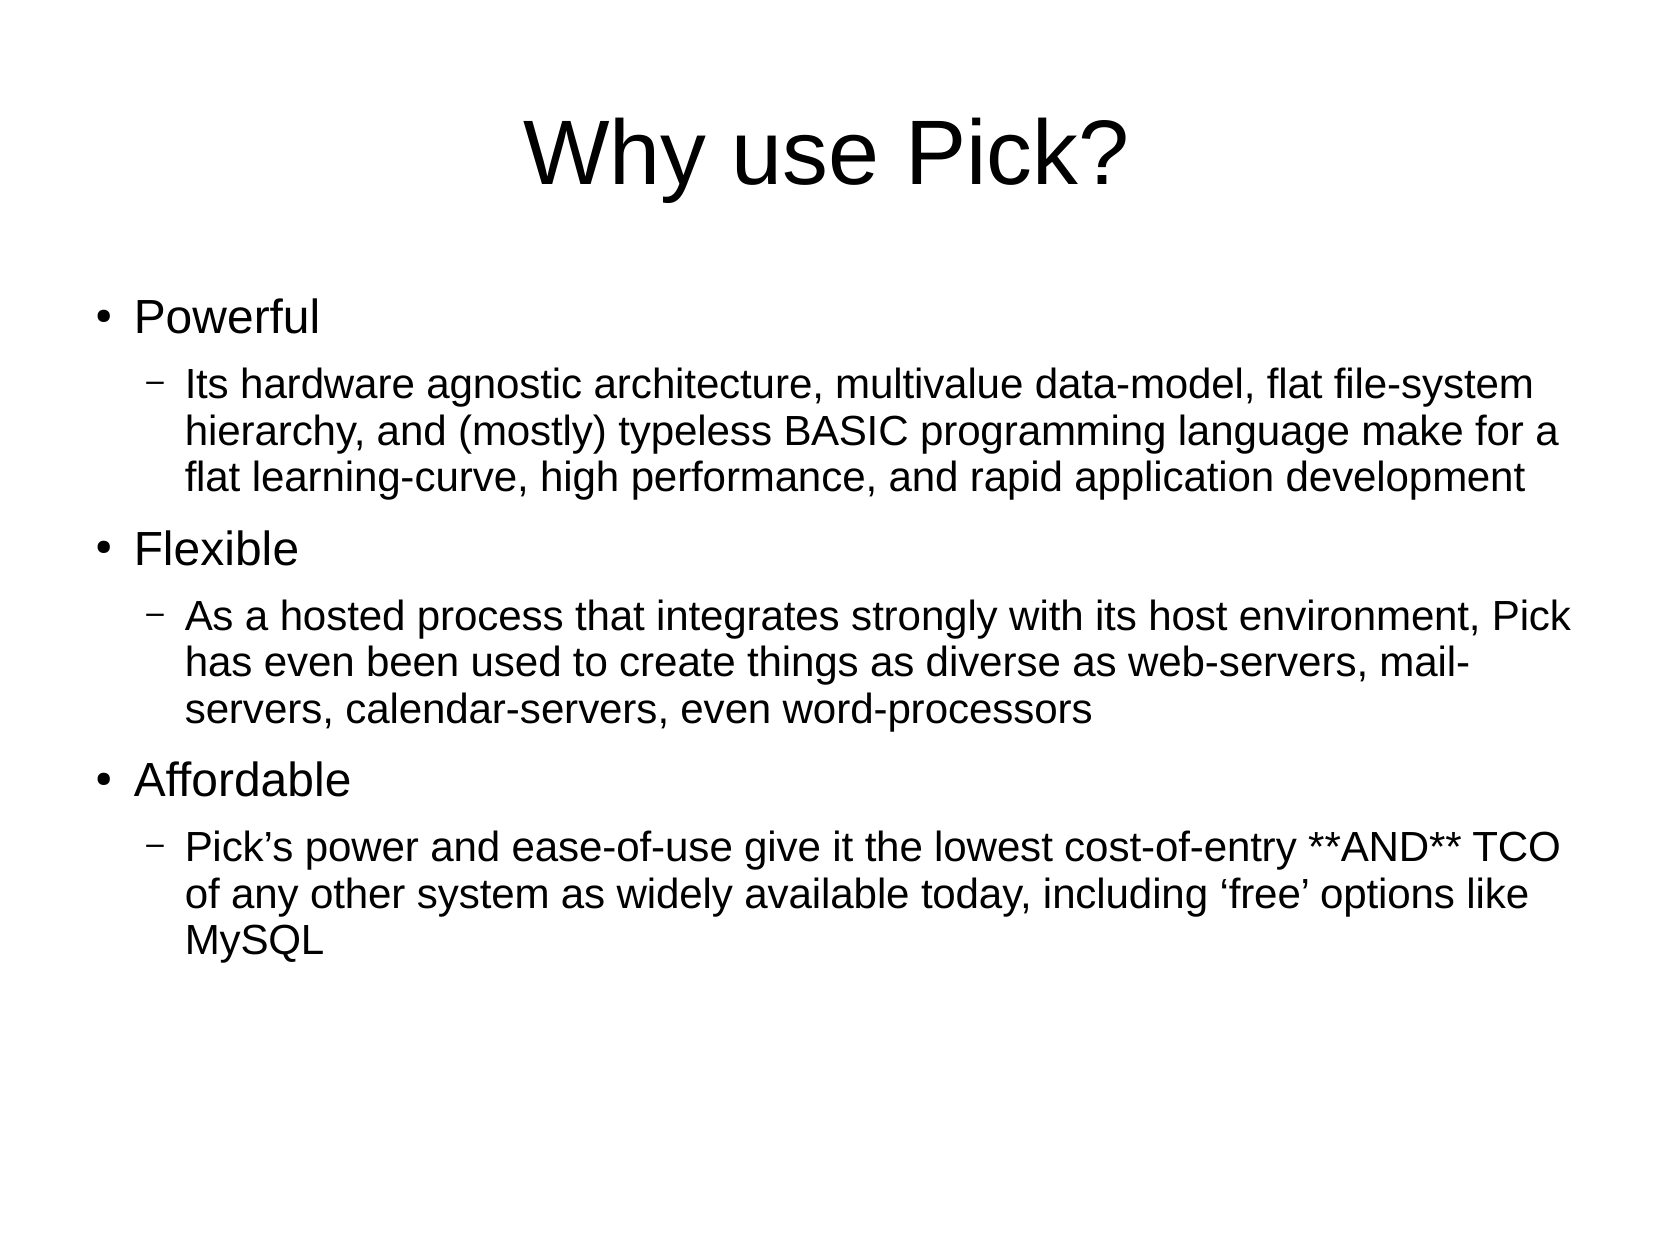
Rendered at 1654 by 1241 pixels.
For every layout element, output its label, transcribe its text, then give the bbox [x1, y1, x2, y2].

title Why use Pick? [82, 49, 1571, 257]
list Powerful Its hardware agnostic architecture, multivalue data-model, flat file-system hierarchy, and (mostly) typeless BASIC programming language make for a flat learning-curve, high performance, and rapid application development Flexible As a hosted process that integrates strongly with its host environment, Pick has even been used to create things as diverse as web-servers, mail-servers, calendar-servers, even word-processors Affordable Pick’s power and ease-of-use give it the lowest cost-of-entry **AND** TCO of any other system as widely available today, including ‘free’ options like MySQL [82, 290, 1571, 1010]
